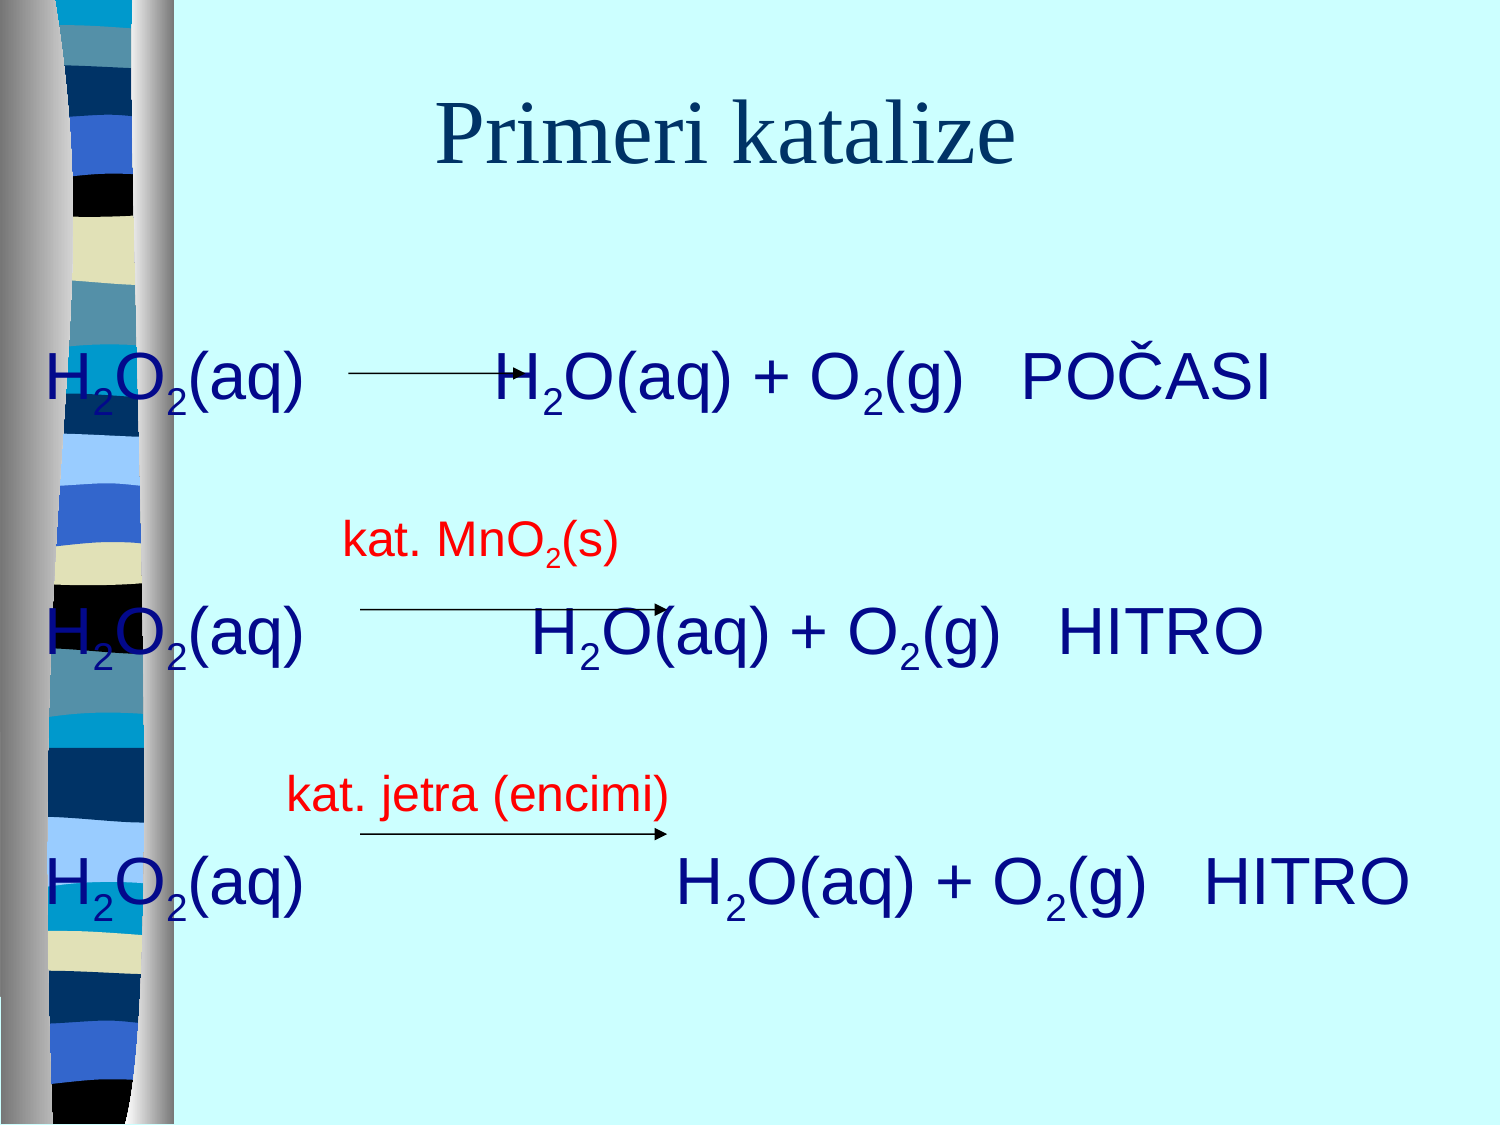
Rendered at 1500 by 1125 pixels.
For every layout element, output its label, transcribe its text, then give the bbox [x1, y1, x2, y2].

list H2O2(aq) H2O(aq) + O2(g) POČASI kat. MnO2(s) H2O2(aq) H2O(aq) + O2(g) HITRO kat. jetra (encimi) H2O2(aq) H2O(aq) + O2(g) HITRO [29, 324, 1468, 1000]
title Primeri katalize [419, 54, 1143, 200]
